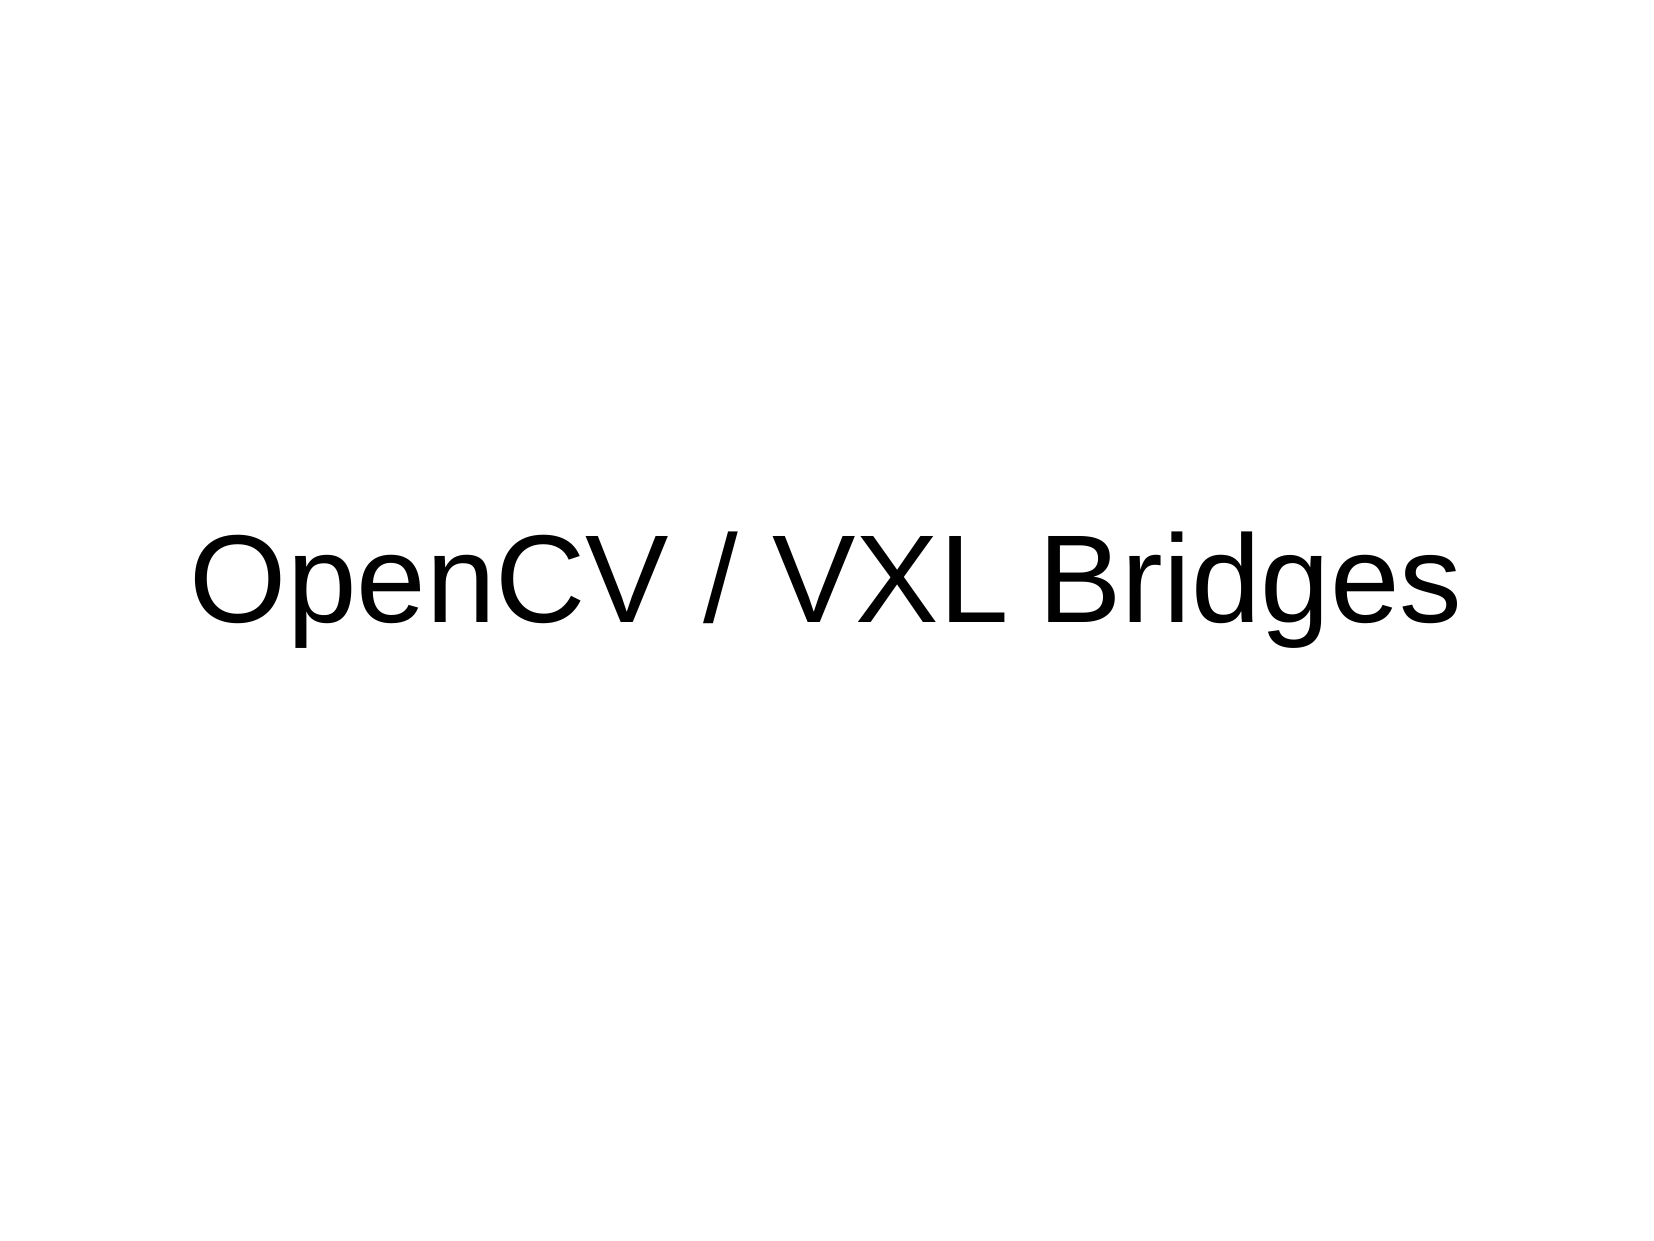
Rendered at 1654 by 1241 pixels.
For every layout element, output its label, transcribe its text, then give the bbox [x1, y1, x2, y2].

subtitle OpenCV / VXL Bridges [82, 56, 1571, 1102]
